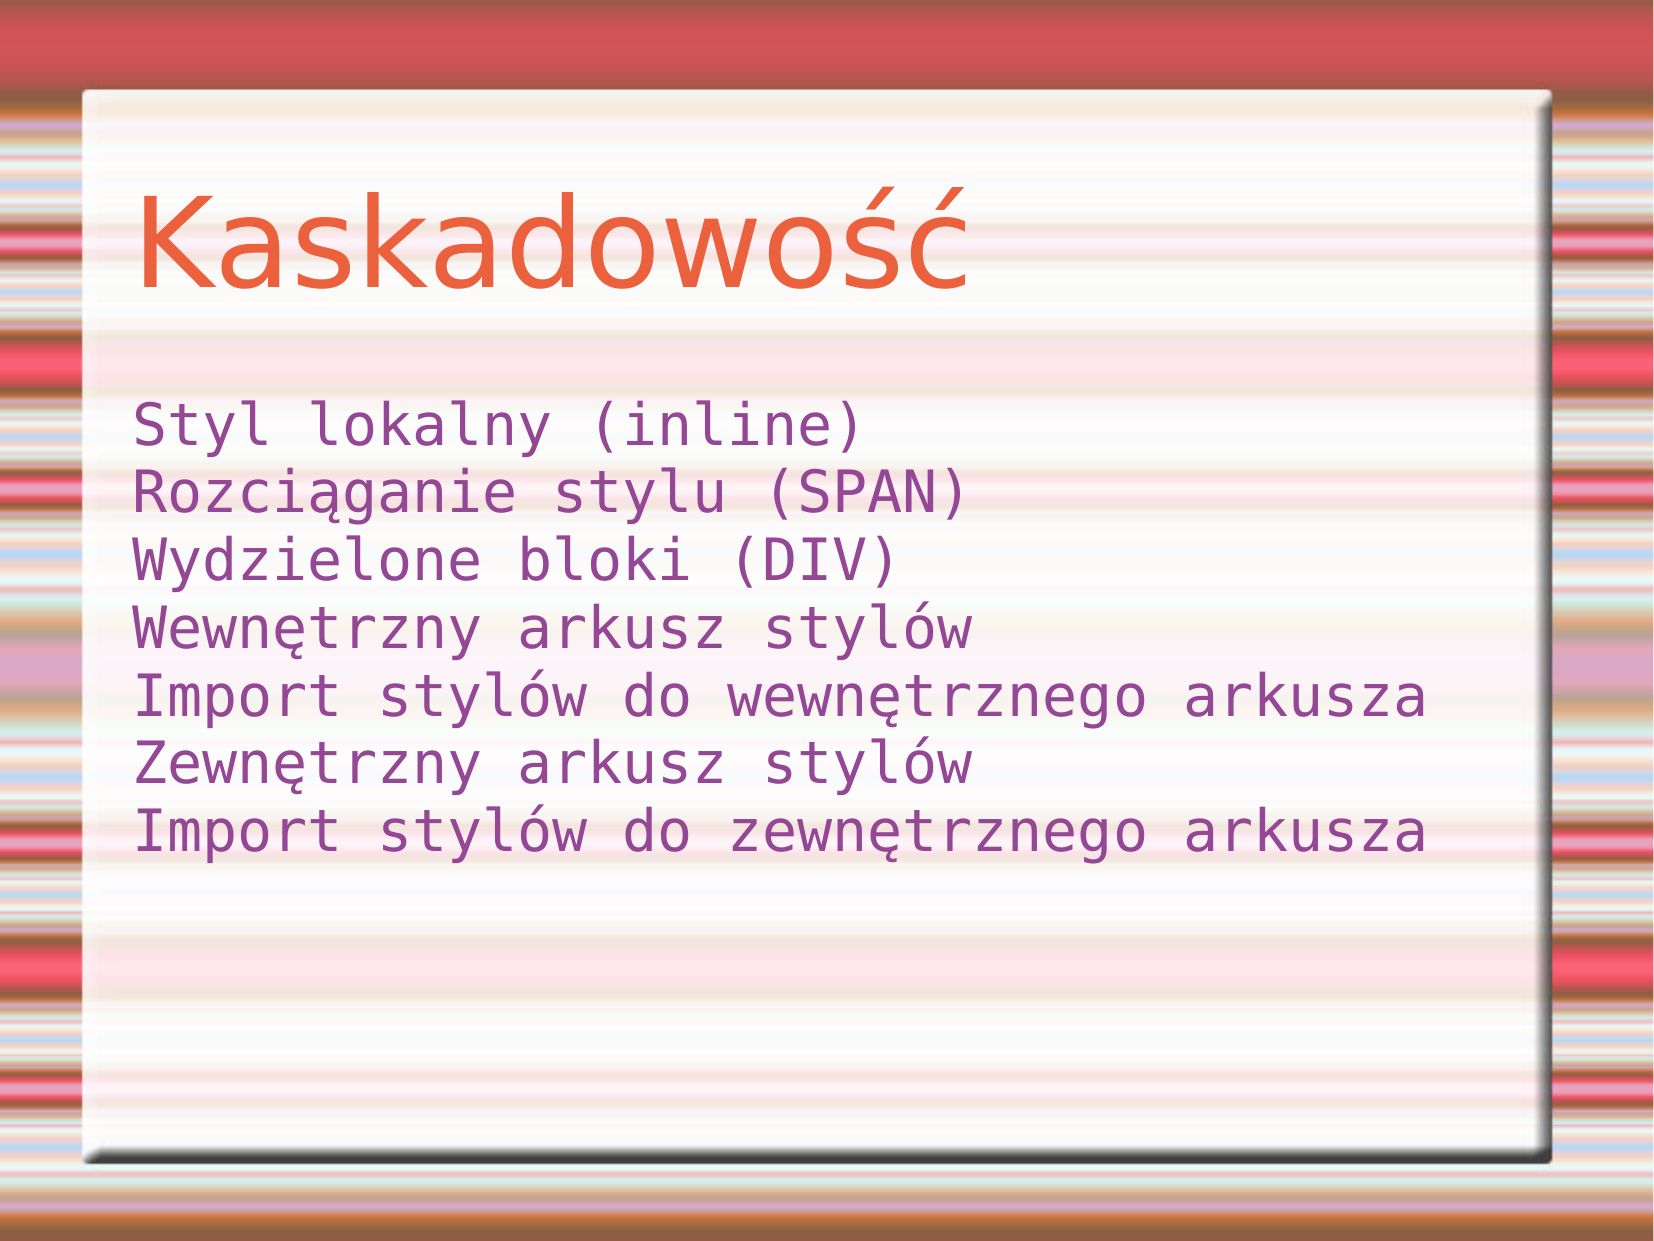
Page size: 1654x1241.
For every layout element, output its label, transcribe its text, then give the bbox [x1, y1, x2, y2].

text_box Kaskadowość [118, 164, 1477, 325]
text_box Styl lokalny (inline) Rozciąganie stylu (SPAN) Wydzielone bloki (DIV) Wewnętrzny arkusz stylów Import stylów do wewnętrznego arkusza Zewnętrzny arkusz stylów Import stylów do zewnętrznego arkusza [118, 383, 1506, 873]
picture [0, 0, 1654, 1241]
